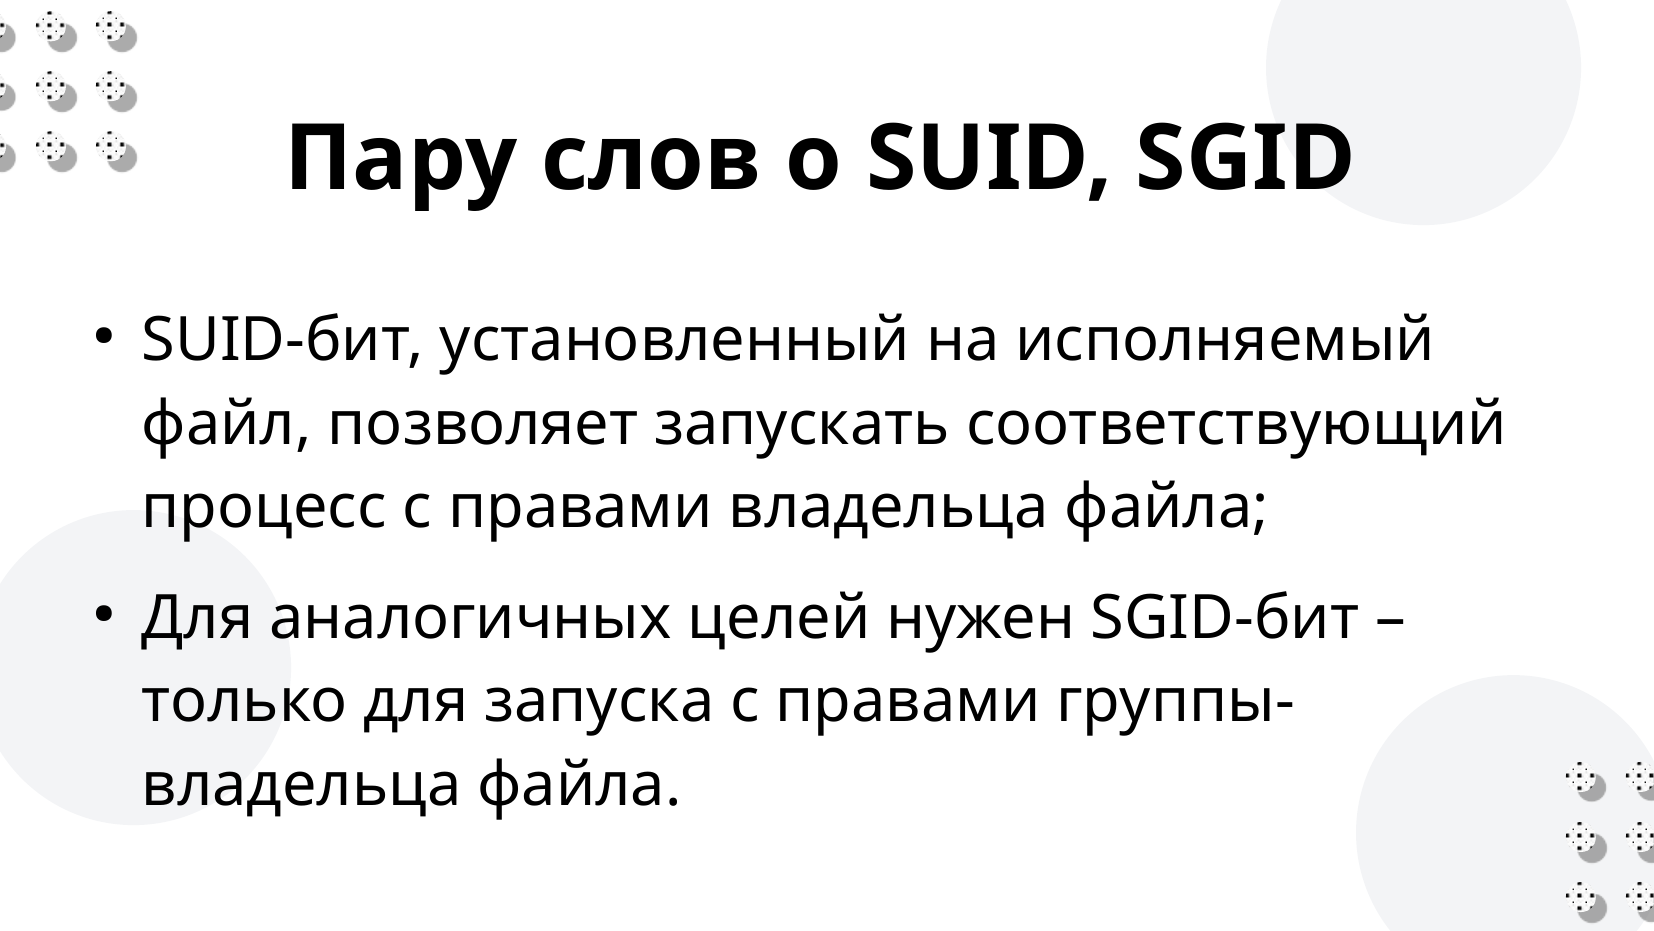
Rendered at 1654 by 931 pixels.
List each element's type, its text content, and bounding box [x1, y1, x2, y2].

title Пару слов о SUID, SGID [76, 76, 1565, 233]
picture [1565, 761, 1596, 793]
picture [1625, 821, 1654, 853]
picture [35, 131, 67, 162]
picture [1565, 821, 1596, 853]
picture [1625, 881, 1654, 912]
list SUID-бит, установленный на исполняемый файл, позволяет запускать соответствующий процесс с правами владельца файла; Для аналогичных целей нужен SGID-бит – только для запуска с правами группы-владельца файла. [76, 295, 1565, 835]
picture [1565, 882, 1596, 913]
picture [1625, 761, 1654, 792]
picture [0, 14, 6, 39]
picture [95, 11, 126, 42]
picture [35, 71, 66, 102]
picture [99, 71, 122, 76]
picture [0, 74, 6, 99]
picture [0, 134, 7, 159]
picture [35, 11, 66, 42]
